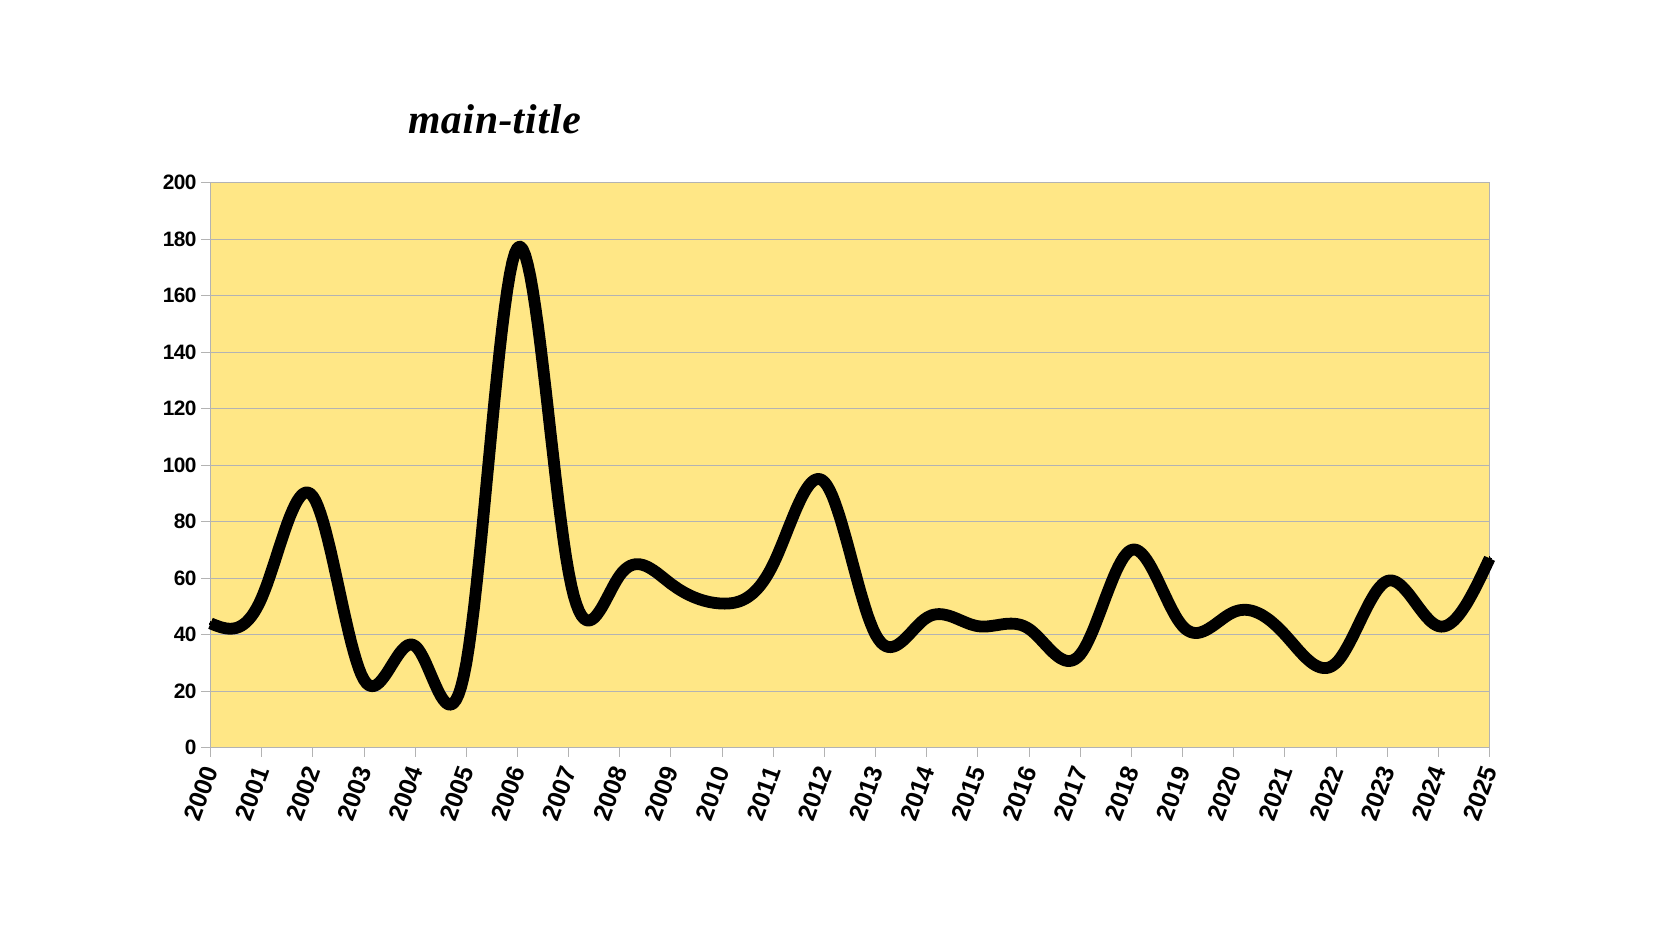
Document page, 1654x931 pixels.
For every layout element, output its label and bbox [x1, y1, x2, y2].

chart [135, 60, 1531, 841]
